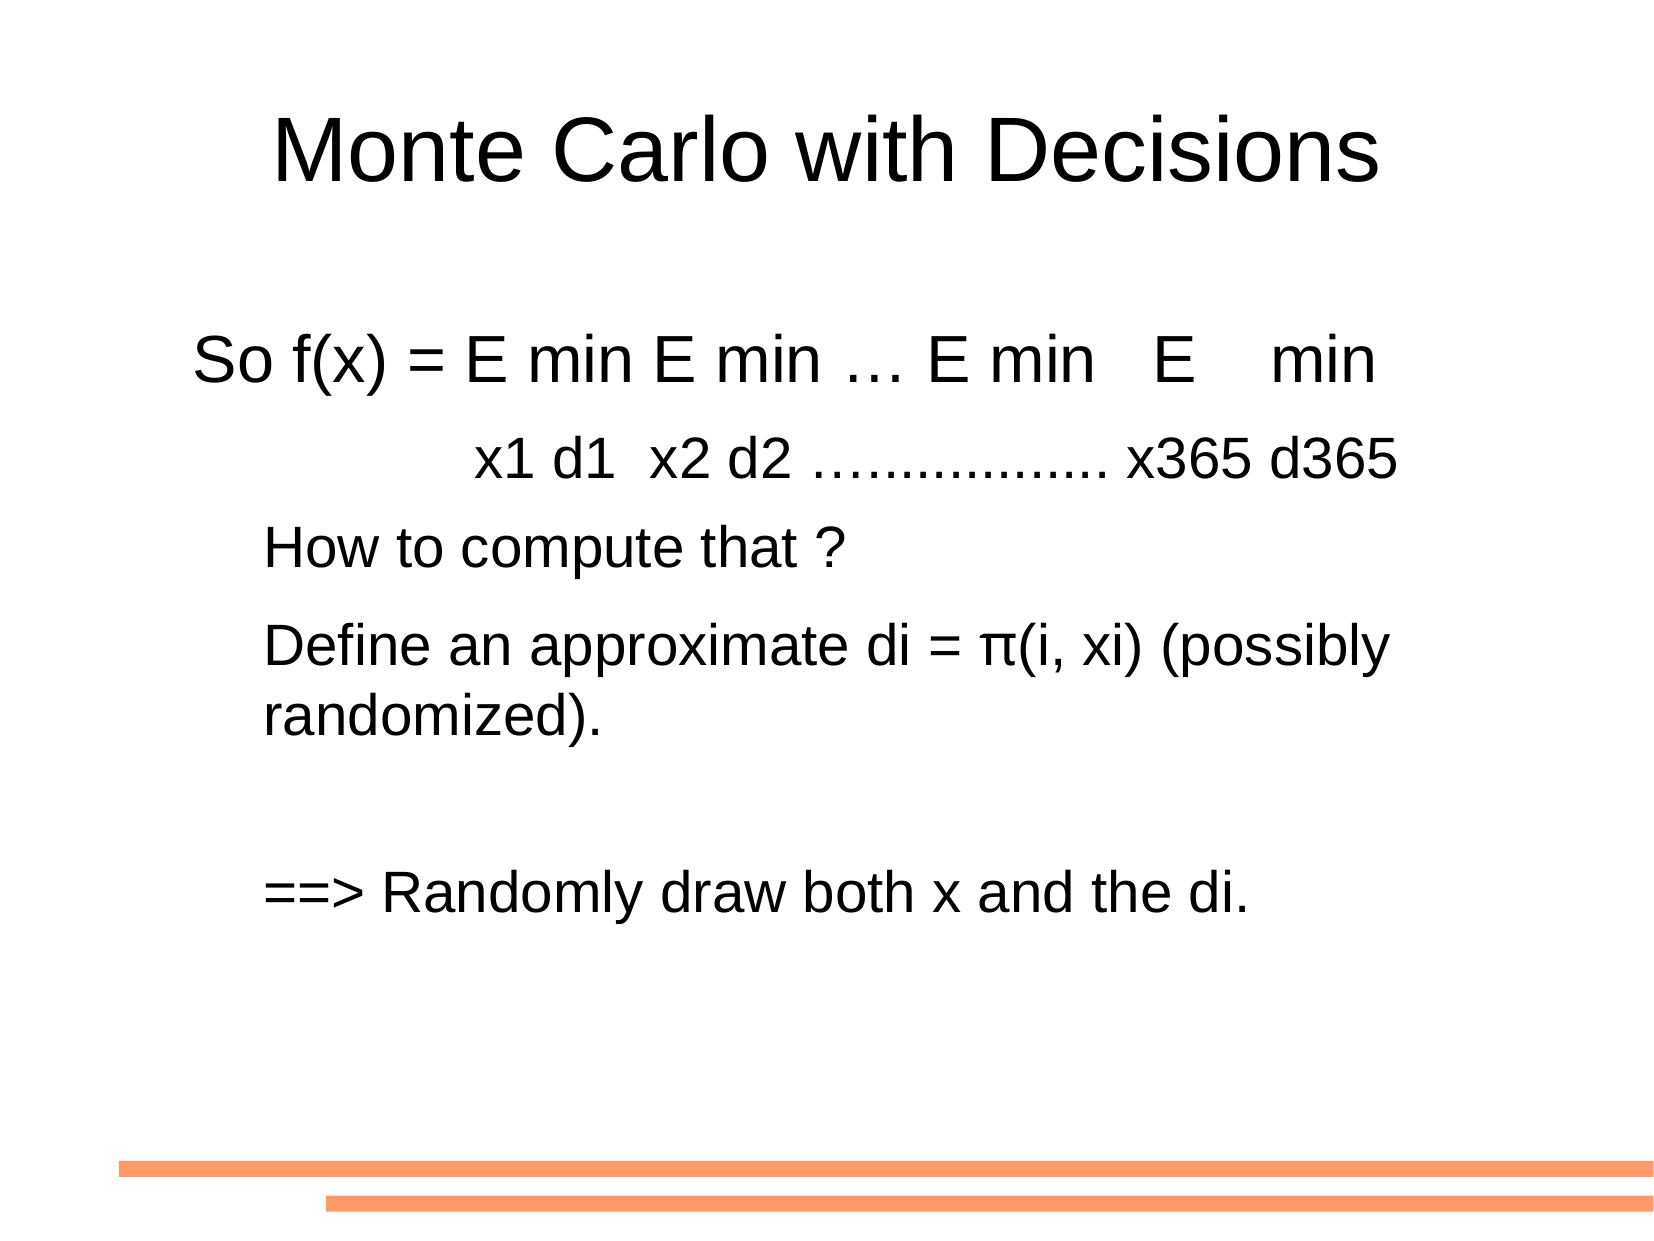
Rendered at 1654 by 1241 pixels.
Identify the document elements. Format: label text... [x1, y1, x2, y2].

list So f(x) = E min E min … E min E min x1 d1 x2 d2 …............... x365 d365 How to compute that ? Define an approximate di = π(i, xi) (possibly randomized). ==> Randomly draw both x and the di. [121, 322, 1561, 1141]
title Monte Carlo with Decisions [121, 46, 1534, 254]
